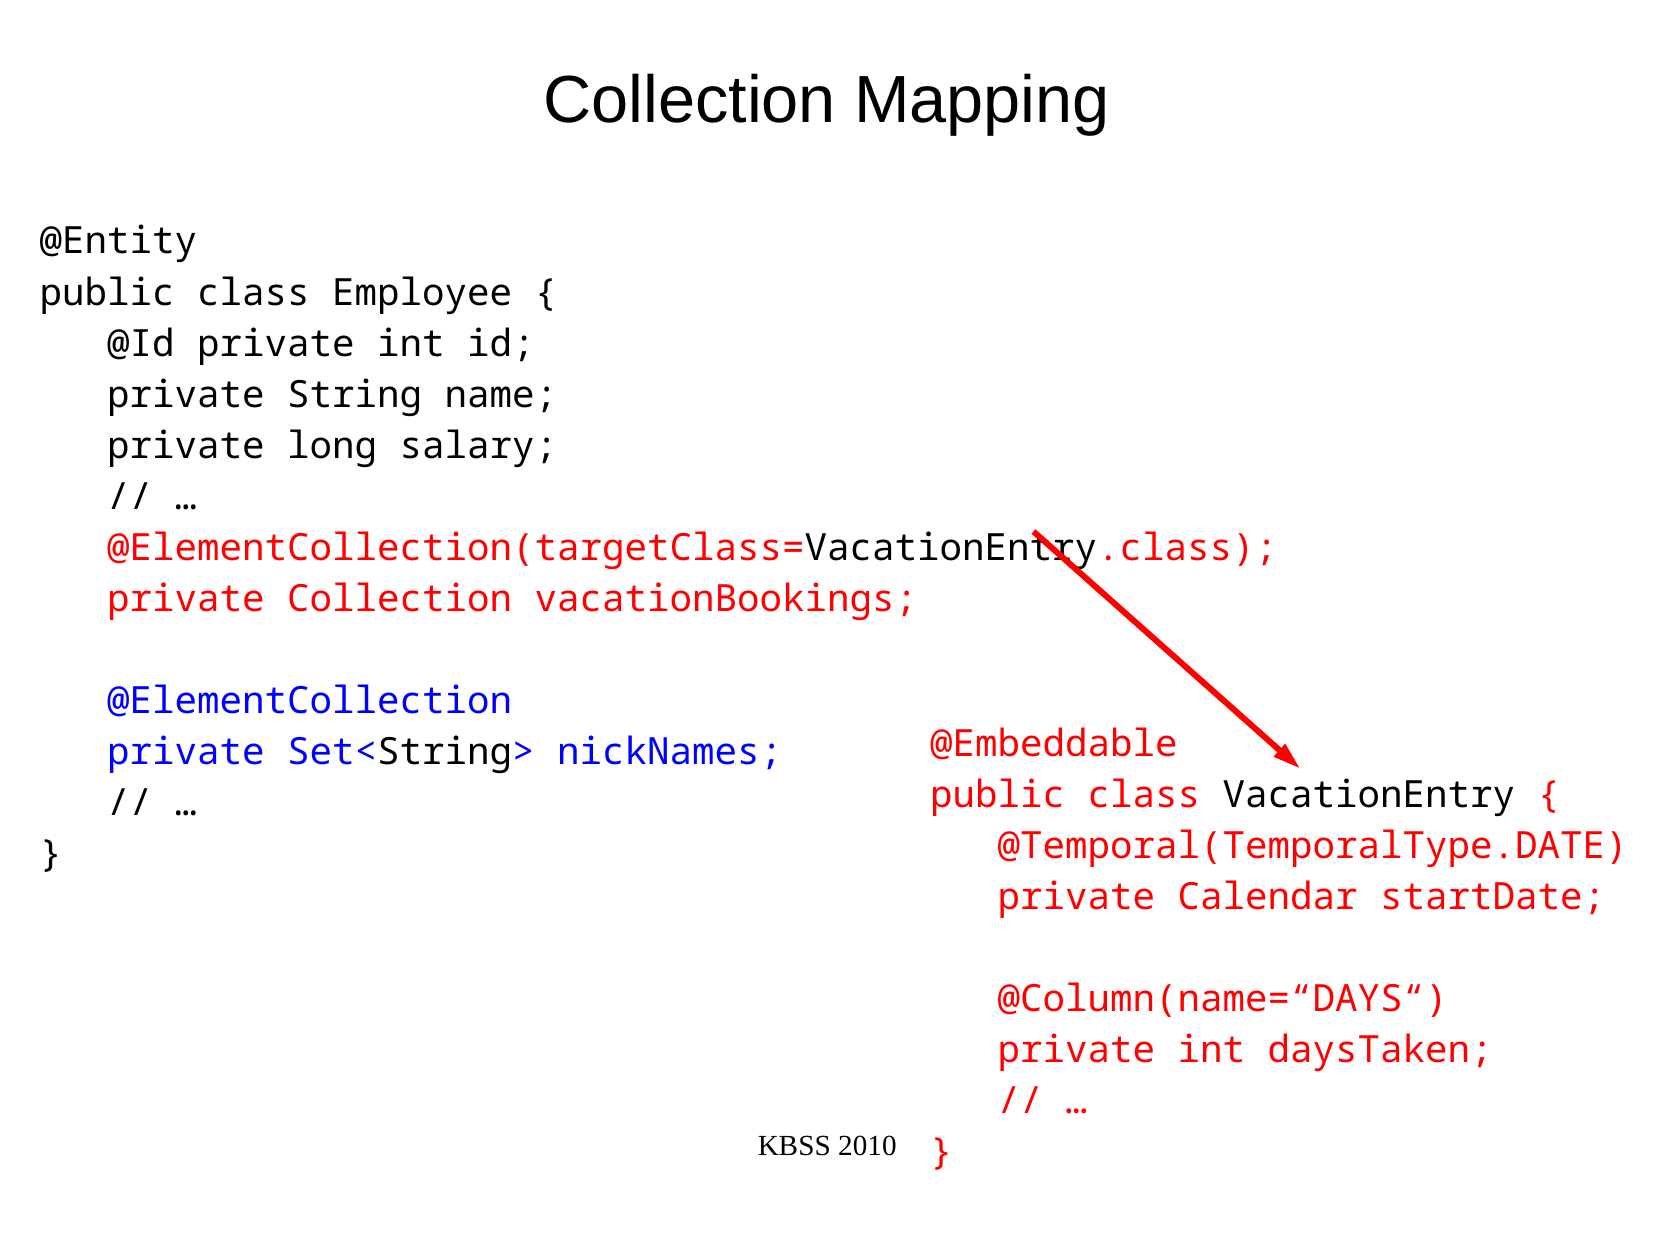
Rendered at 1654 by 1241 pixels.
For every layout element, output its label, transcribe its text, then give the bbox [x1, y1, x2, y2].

text_box @Entity public class Employee { @Id private int id; private String name; private long salary; // … @ElementCollection(targetClass=VacationEntry.class); private Collection vacationBookings; @ElementCollection private Set<String> nickNames; // … } [24, 206, 1292, 788]
title Collection Mapping [82, 3, 1571, 196]
text_box @Embeddable public class VacationEntry { @Temporal(TemporalType.DATE) private Calendar startDate; @Column(name=“DAYS“) private int daysTaken; // … } [915, 708, 1643, 1116]
